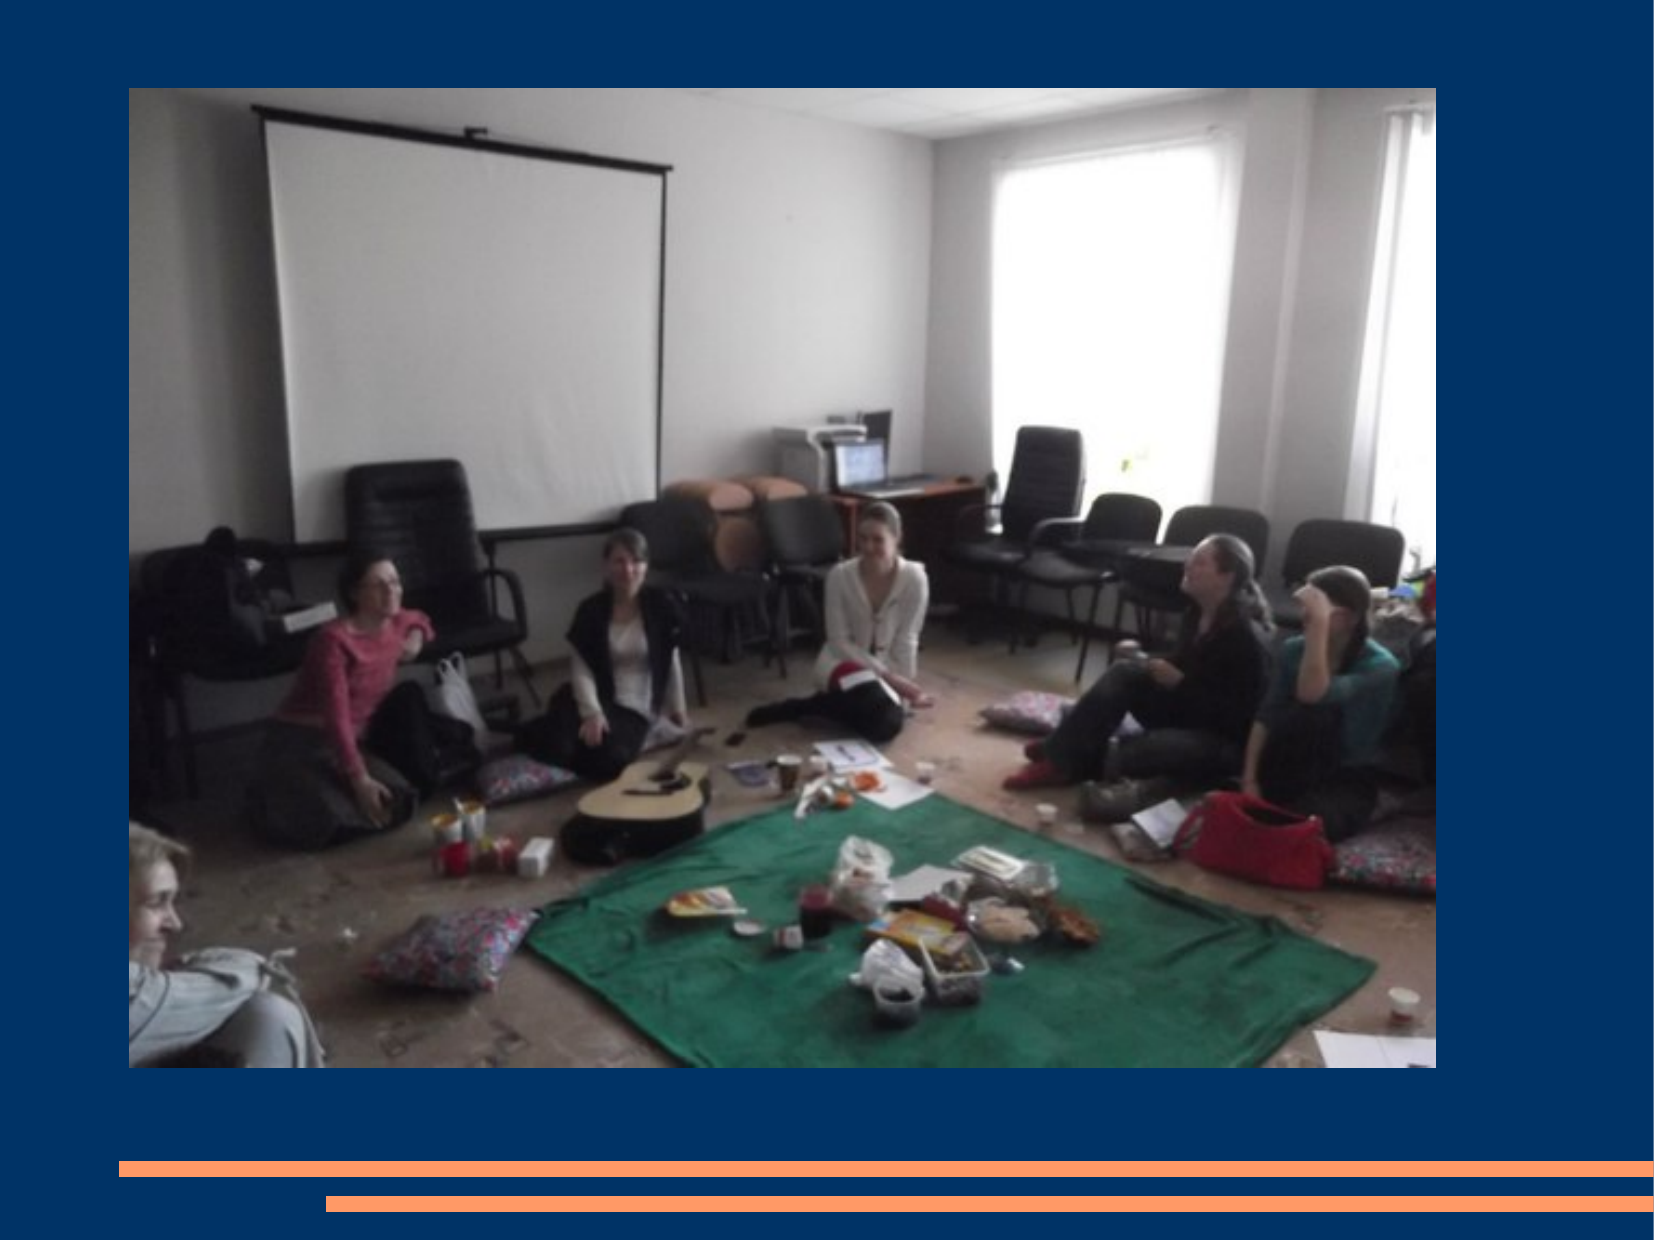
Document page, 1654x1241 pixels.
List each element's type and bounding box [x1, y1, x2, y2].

picture [129, 88, 1436, 1069]
